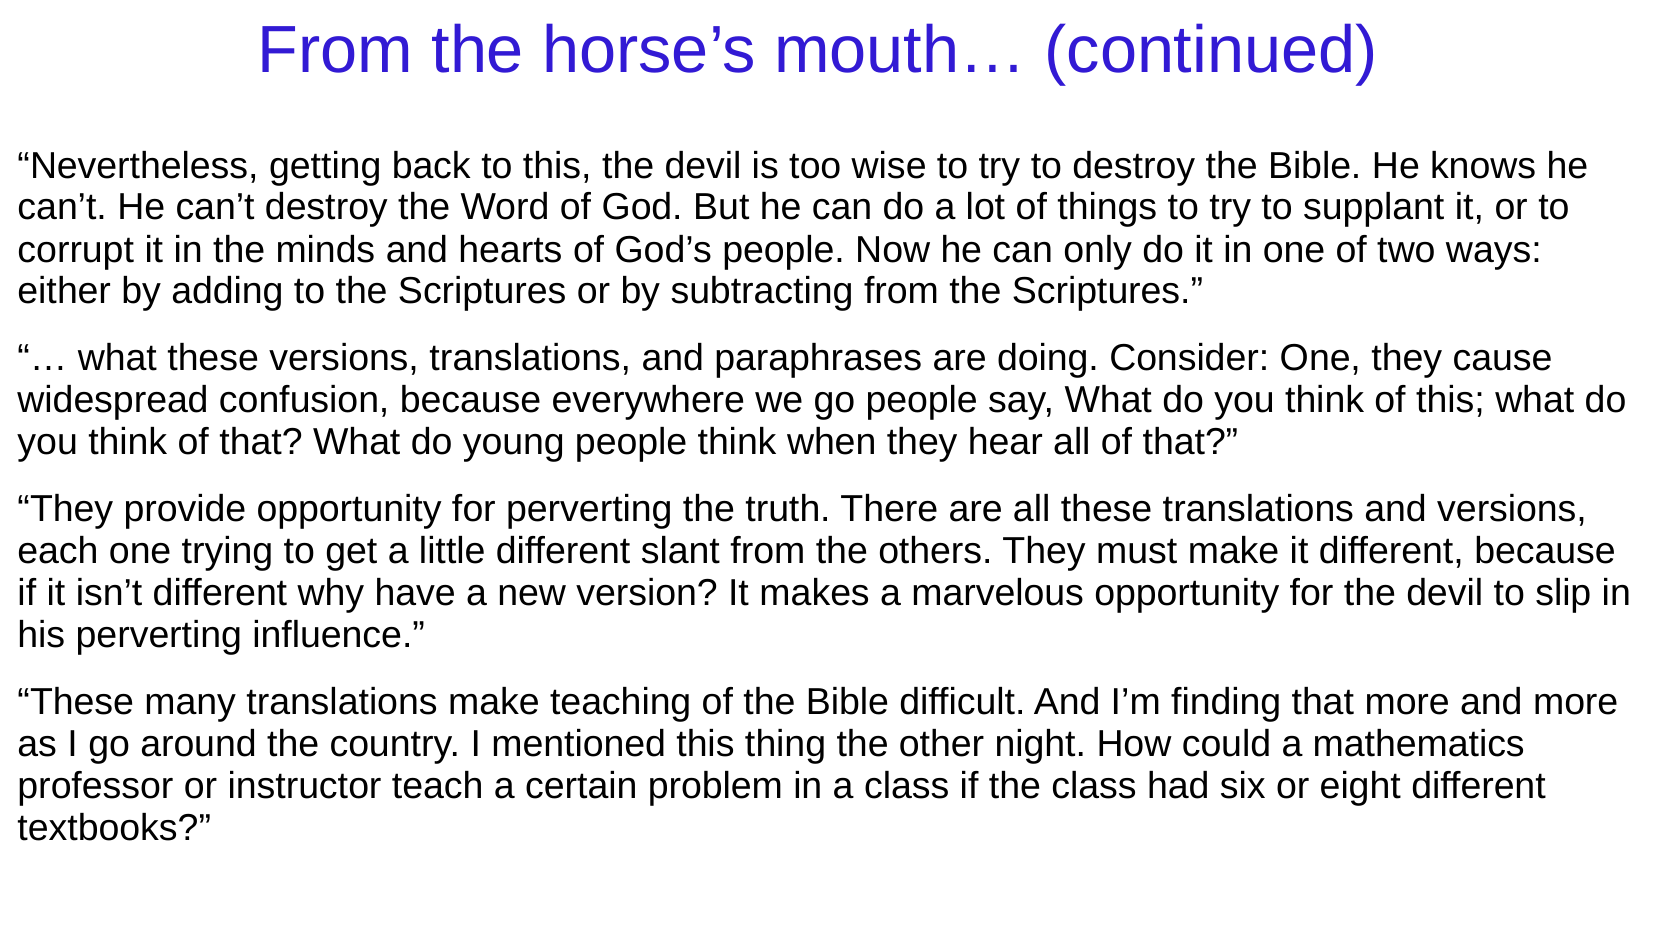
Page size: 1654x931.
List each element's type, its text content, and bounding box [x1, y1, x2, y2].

text_box From the horse’s mouth… (continued) [2, 4, 1651, 931]
text_box “Nevertheless, getting back to this, the devil is too wise to try to destroy the Bible. He knows he can’t. He can’t destroy the Word of God. But he can do a lot of things to try to supplant it, or to corrupt it in the minds and hearts of God’s people. Now he can only do it in one of two ways: either by adding to the Scriptures or by subtracting from the Scriptures.” “… what these versions, translations, and paraphrases are doing. Consider: One, they cause widespread confusion, because everywhere we go people say, What do you think of this; what do you think of that? What do young people think when they hear all of that?” “They provide opportunity for perverting the truth. There are all these translations and versions, each one trying to get a little different slant from the others. They must make it different, because if it isn’t different why have a new version? It makes a marvelous opportunity for the devil to slip in his perverting influence.” “These many translations make teaching of the Bible difficult. And I’m finding that more and more as I go around the country. I mentioned this thing the other night. How could a mathematics professor or instructor teach a certain problem in a class if the class had six or eight different textbooks?” [2, 136, 1648, 923]
